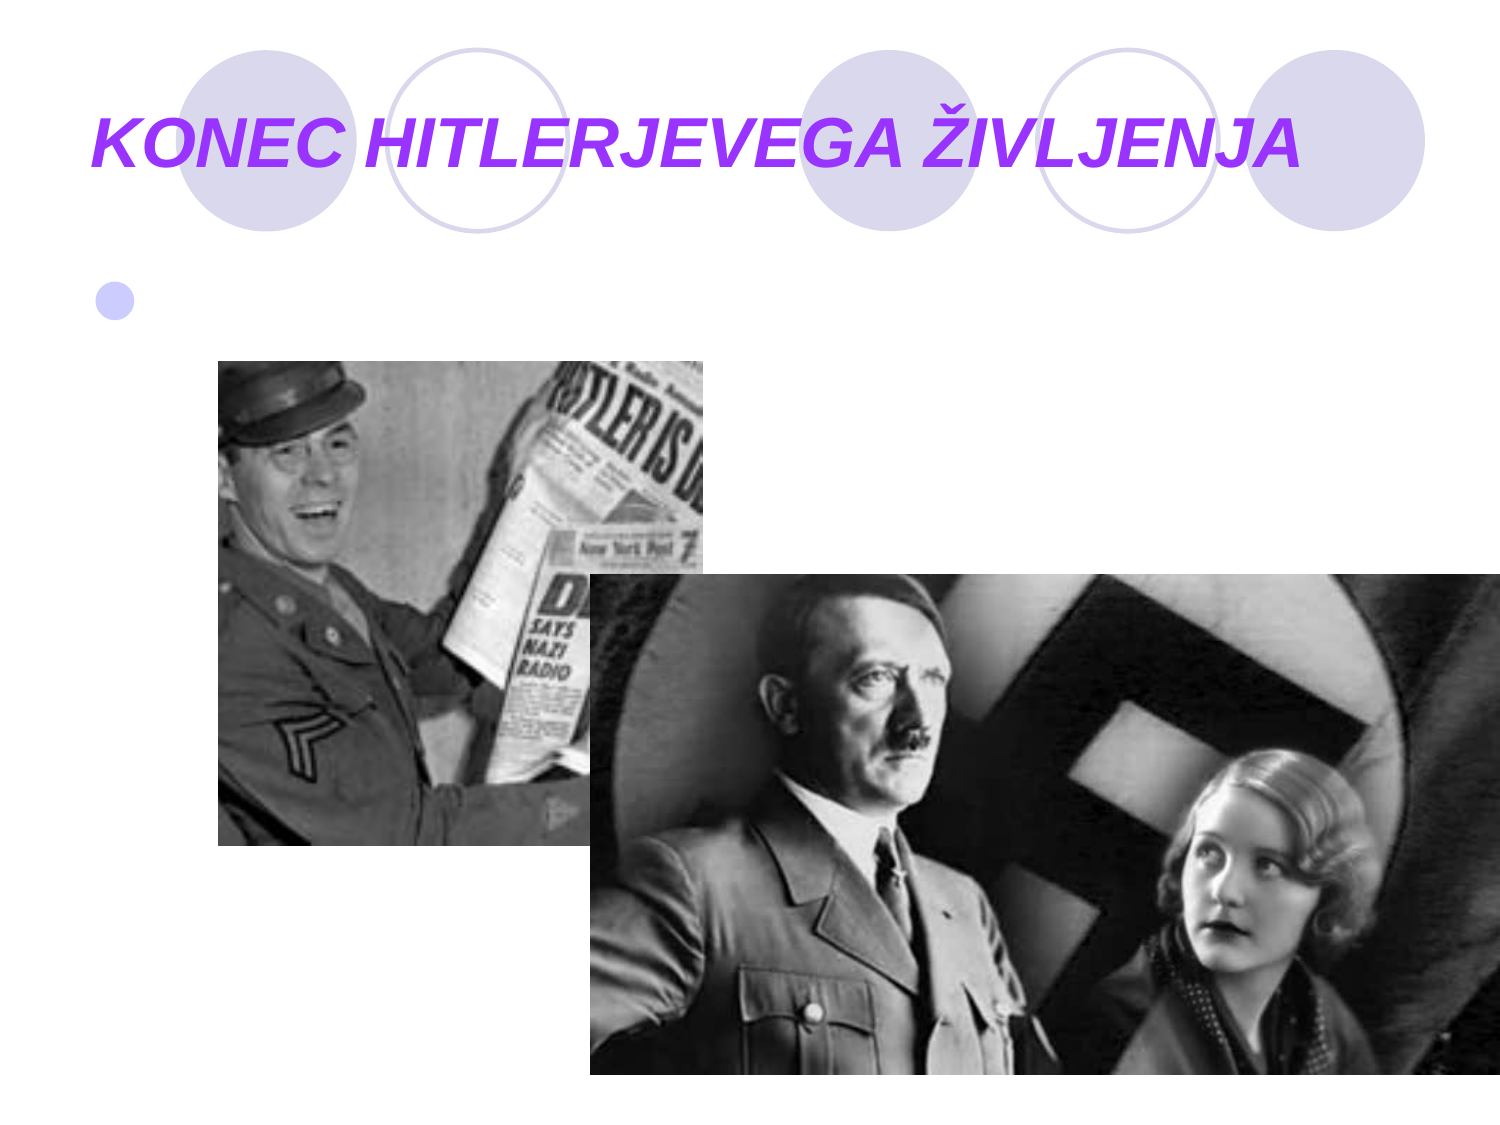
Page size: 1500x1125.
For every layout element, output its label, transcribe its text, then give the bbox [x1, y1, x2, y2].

list leta 1945 naredi samomor [75, 262, 1426, 1006]
title KONEC HITLERJEVEGA ŽIVLJENJA [75, 45, 1425, 233]
picture [218, 361, 1500, 1075]
